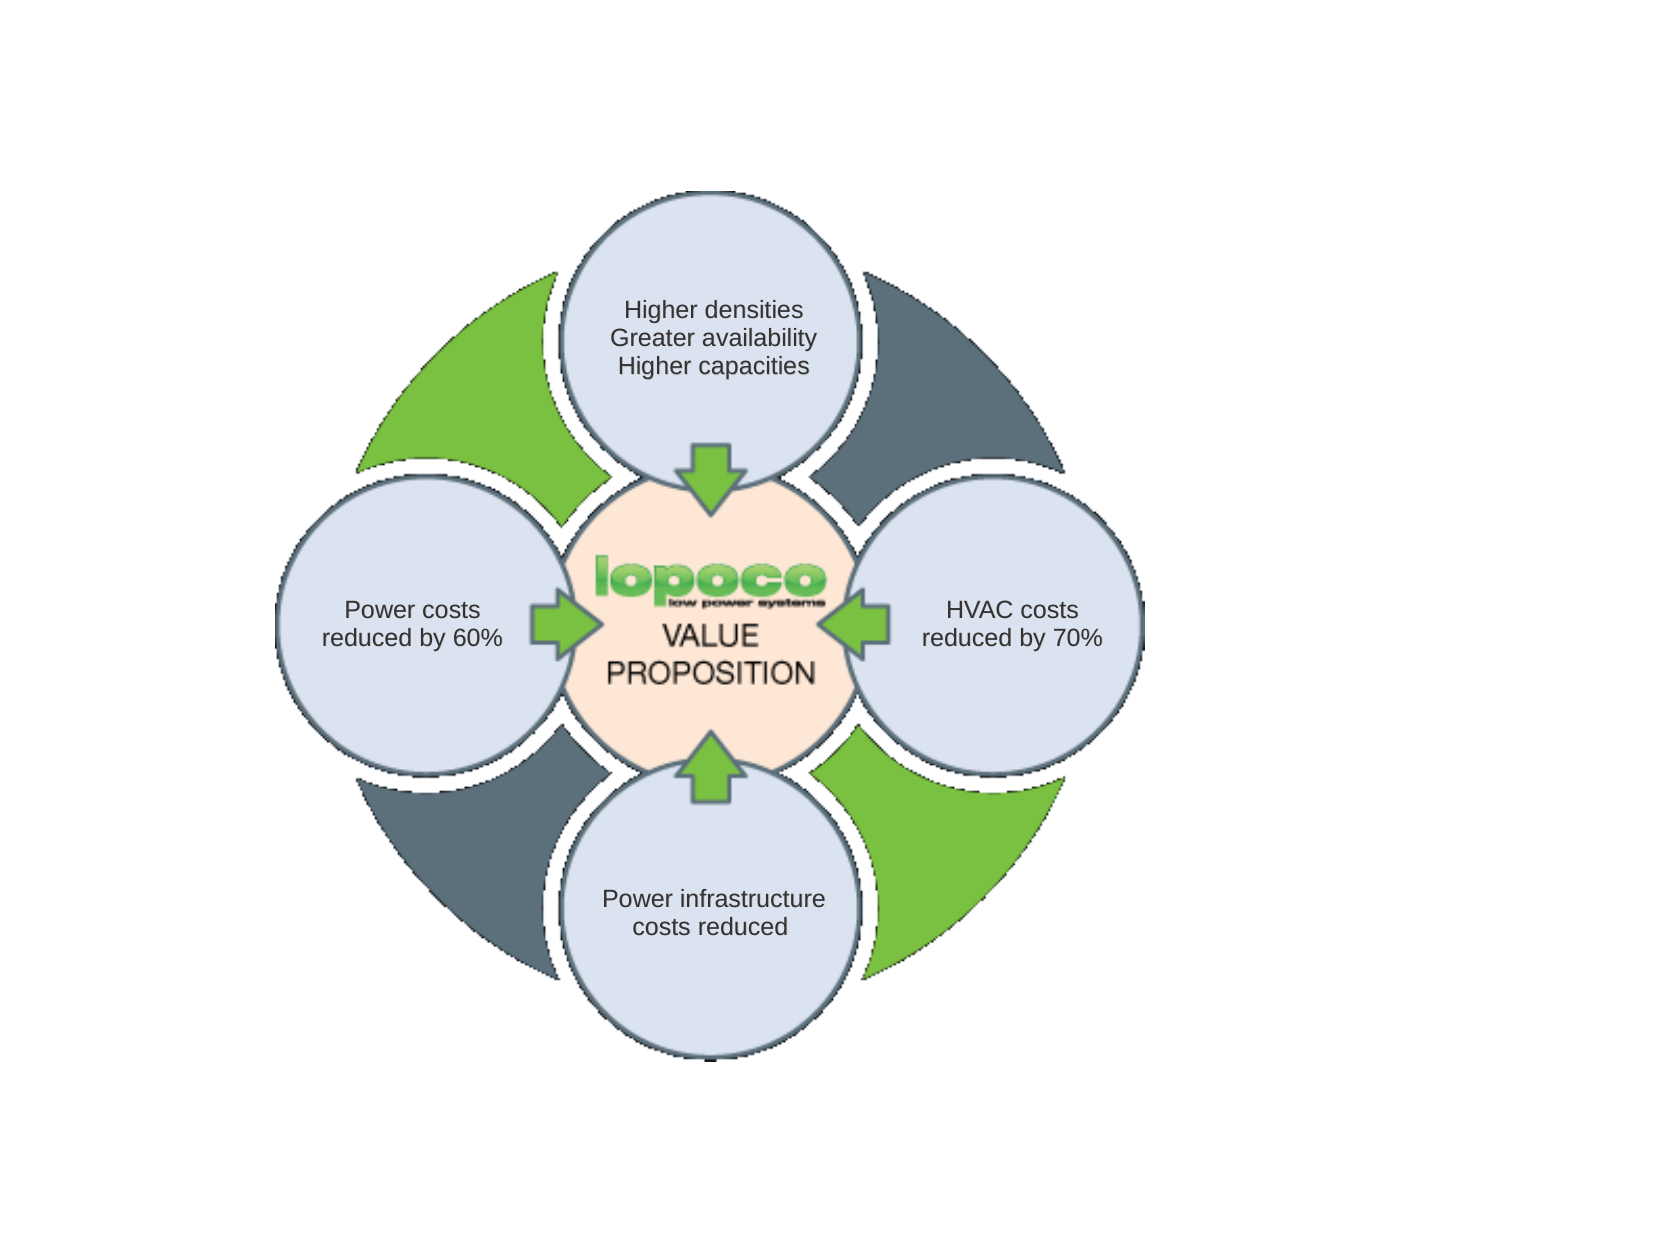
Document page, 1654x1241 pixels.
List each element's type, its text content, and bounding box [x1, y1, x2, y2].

text_box Power costs reduced by 60% [300, 588, 526, 660]
text_box Higher densities Greater availability Higher capacities [578, 288, 849, 388]
text_box Power infrastructure costs reduced [579, 876, 850, 949]
text_box HVAC costs reduced by 70% [900, 588, 1126, 660]
picture [275, 191, 1145, 1063]
